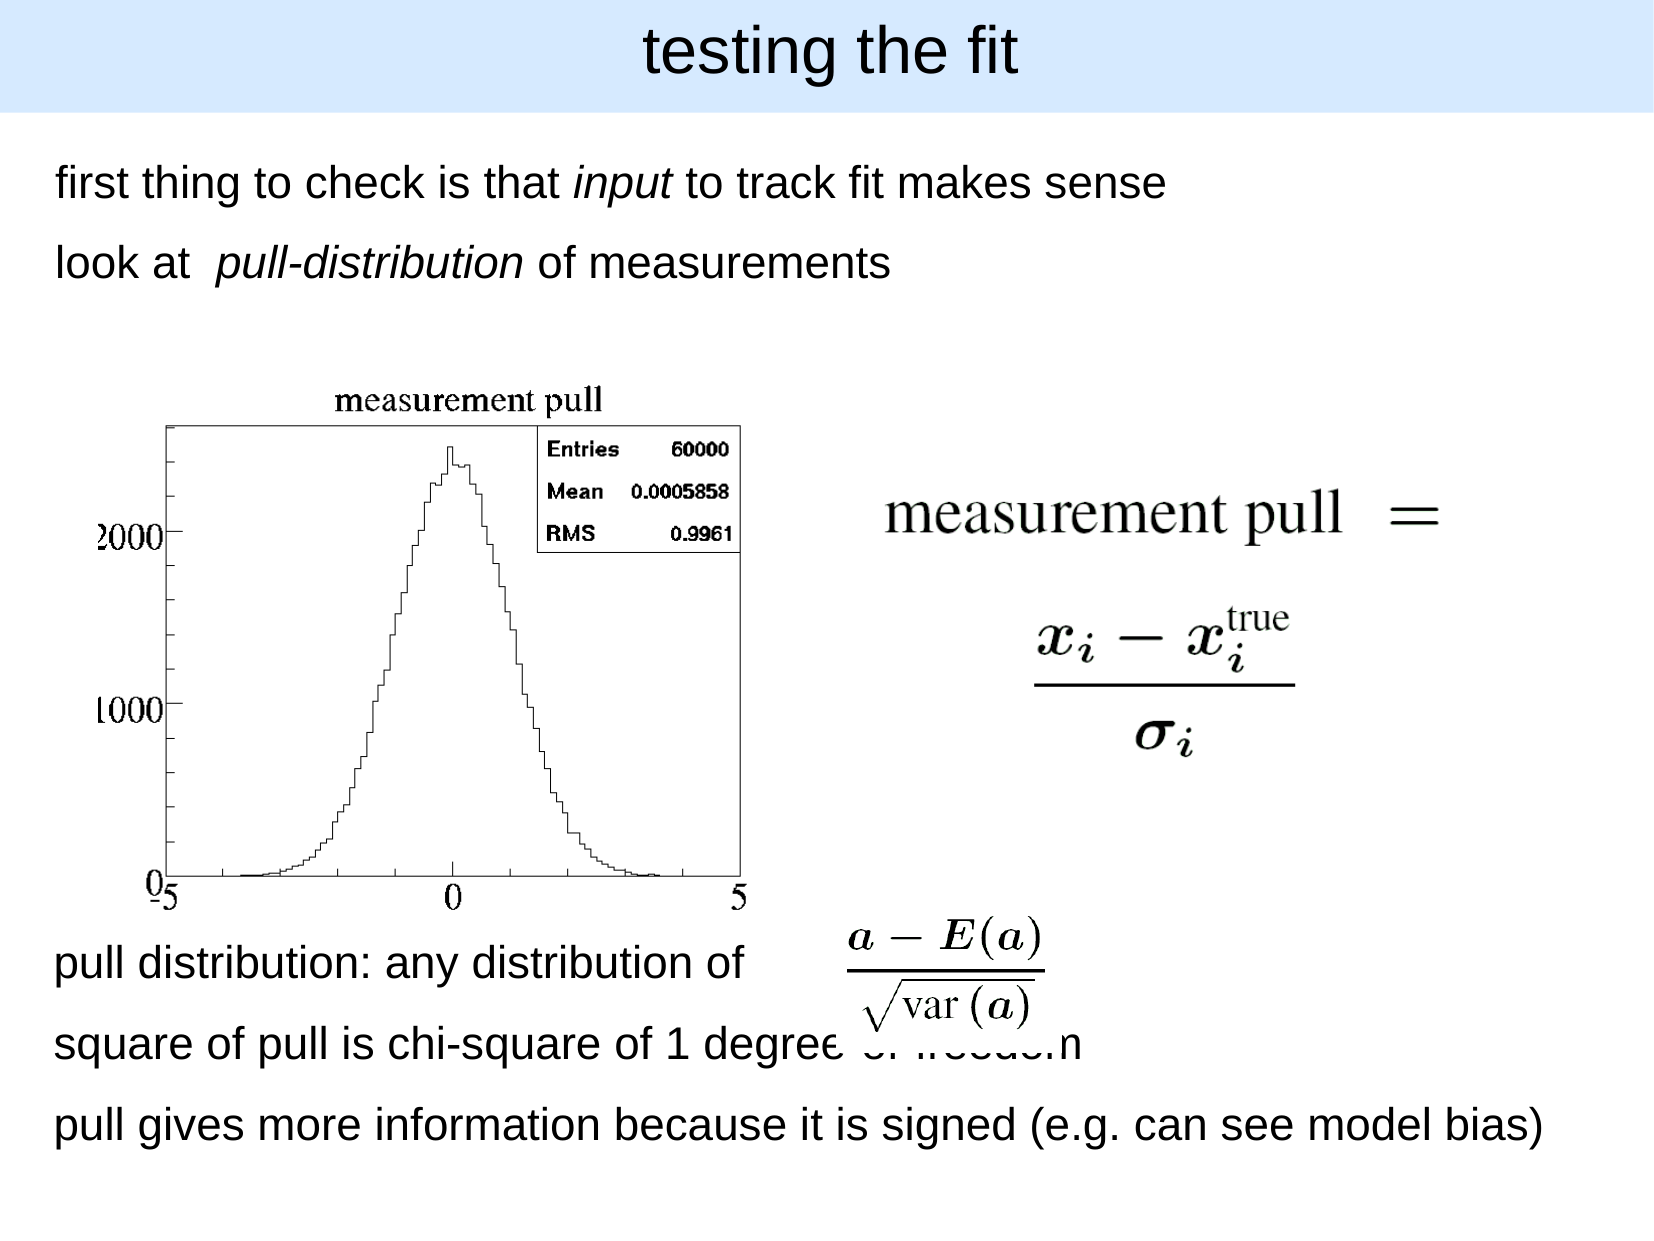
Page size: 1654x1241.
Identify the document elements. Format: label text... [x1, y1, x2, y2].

picture [862, 440, 1463, 789]
title testing the fit [86, 0, 1576, 100]
picture [98, 369, 774, 932]
picture [836, 902, 1062, 1053]
list pull distribution: any distribution of square of pull is chi-square of 1 degree-of-freedom pull gives more information because it is signed (e.g. can see model bias) [35, 937, 1635, 1201]
list first thing to check is that input to track fit makes sense look at pull-distribution of measurements [37, 156, 1613, 323]
